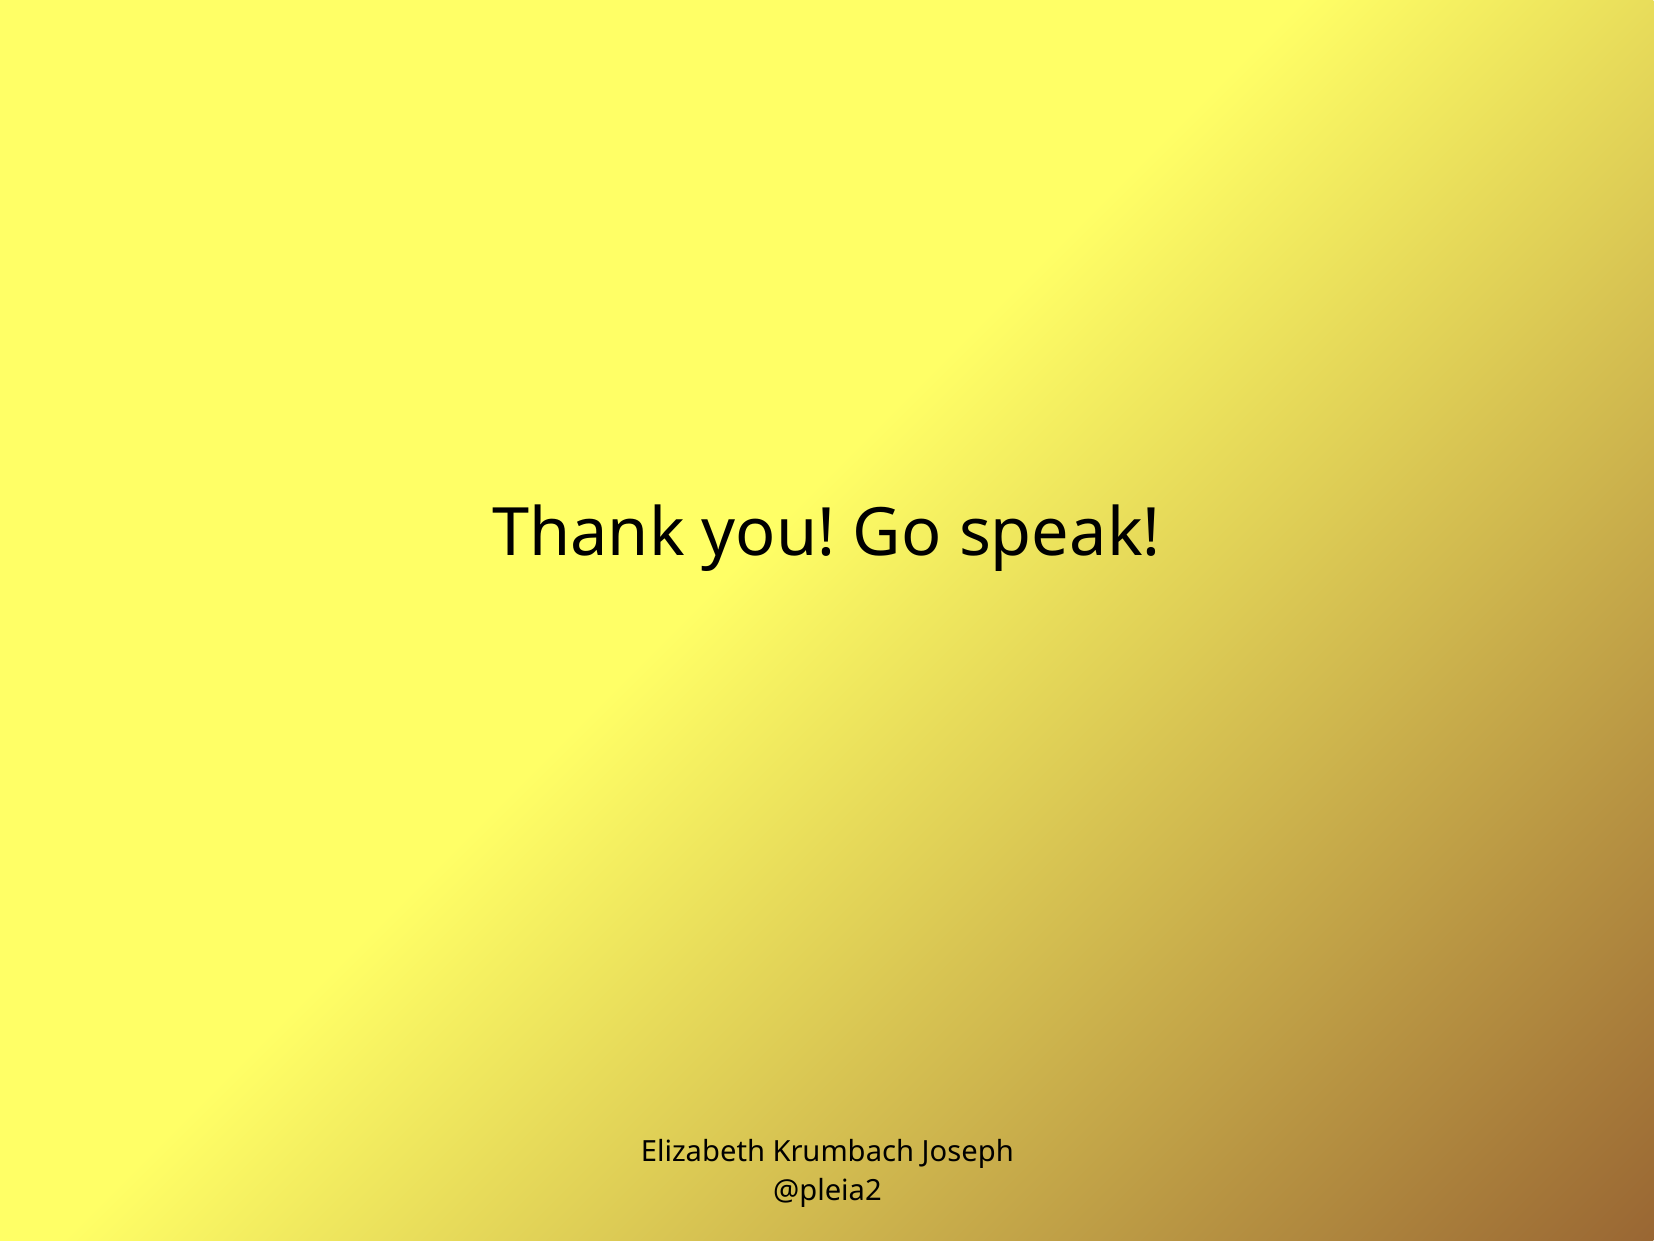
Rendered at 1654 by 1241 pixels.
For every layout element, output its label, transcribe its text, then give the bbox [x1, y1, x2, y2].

subtitle Thank you! Go speak! [82, 49, 1571, 1010]
